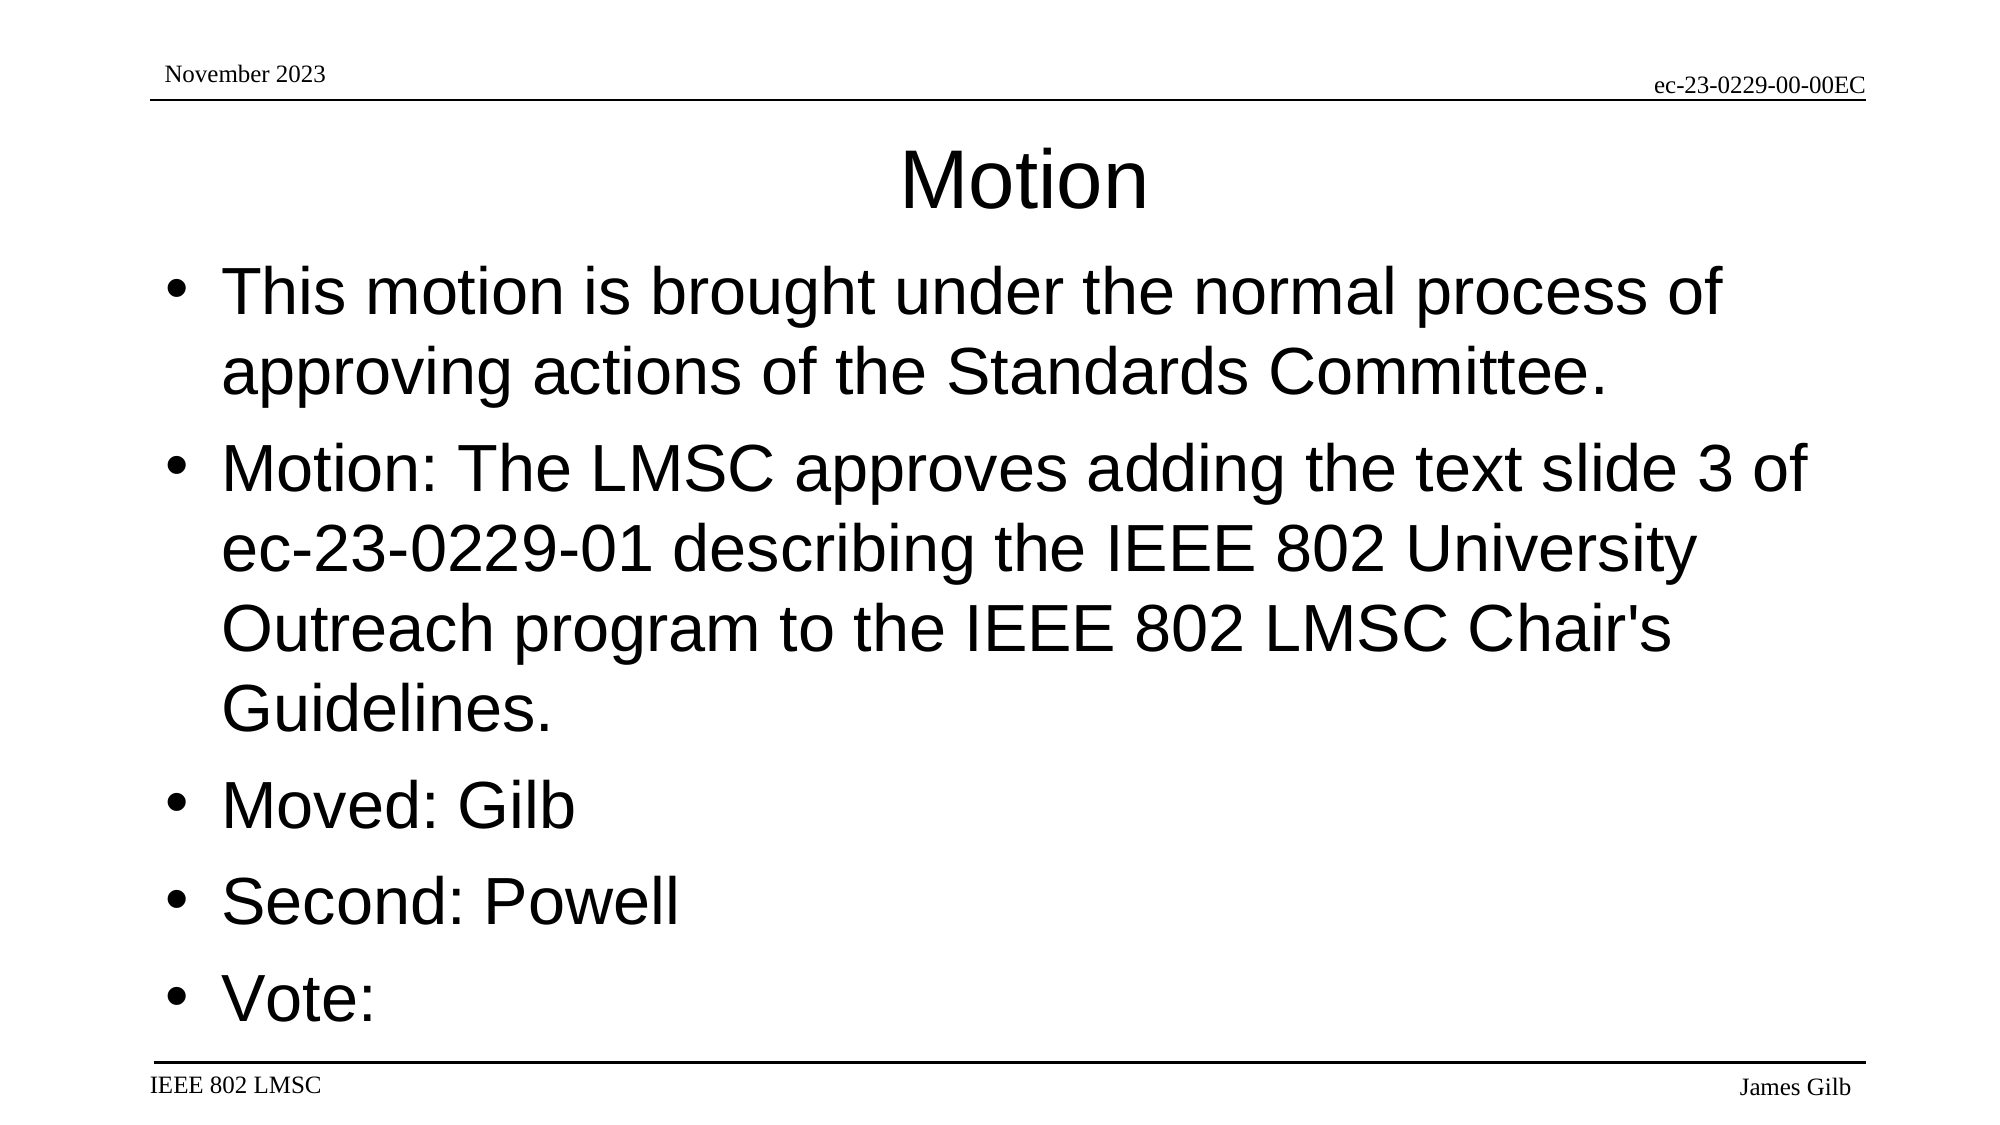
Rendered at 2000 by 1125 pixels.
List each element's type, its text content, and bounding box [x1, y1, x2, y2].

list This motion is brought under the normal process of approving actions of the Standards Committee. Motion: The LMSC approves adding the text slide 3 of ec-23-0229-01 describing the IEEE 802 University Outreach program to the IEEE 802 LMSC Chair's Guidelines. Moved: Gilb Second: Powell Vote: [149, 239, 1900, 1051]
title Motion [149, 112, 1900, 238]
